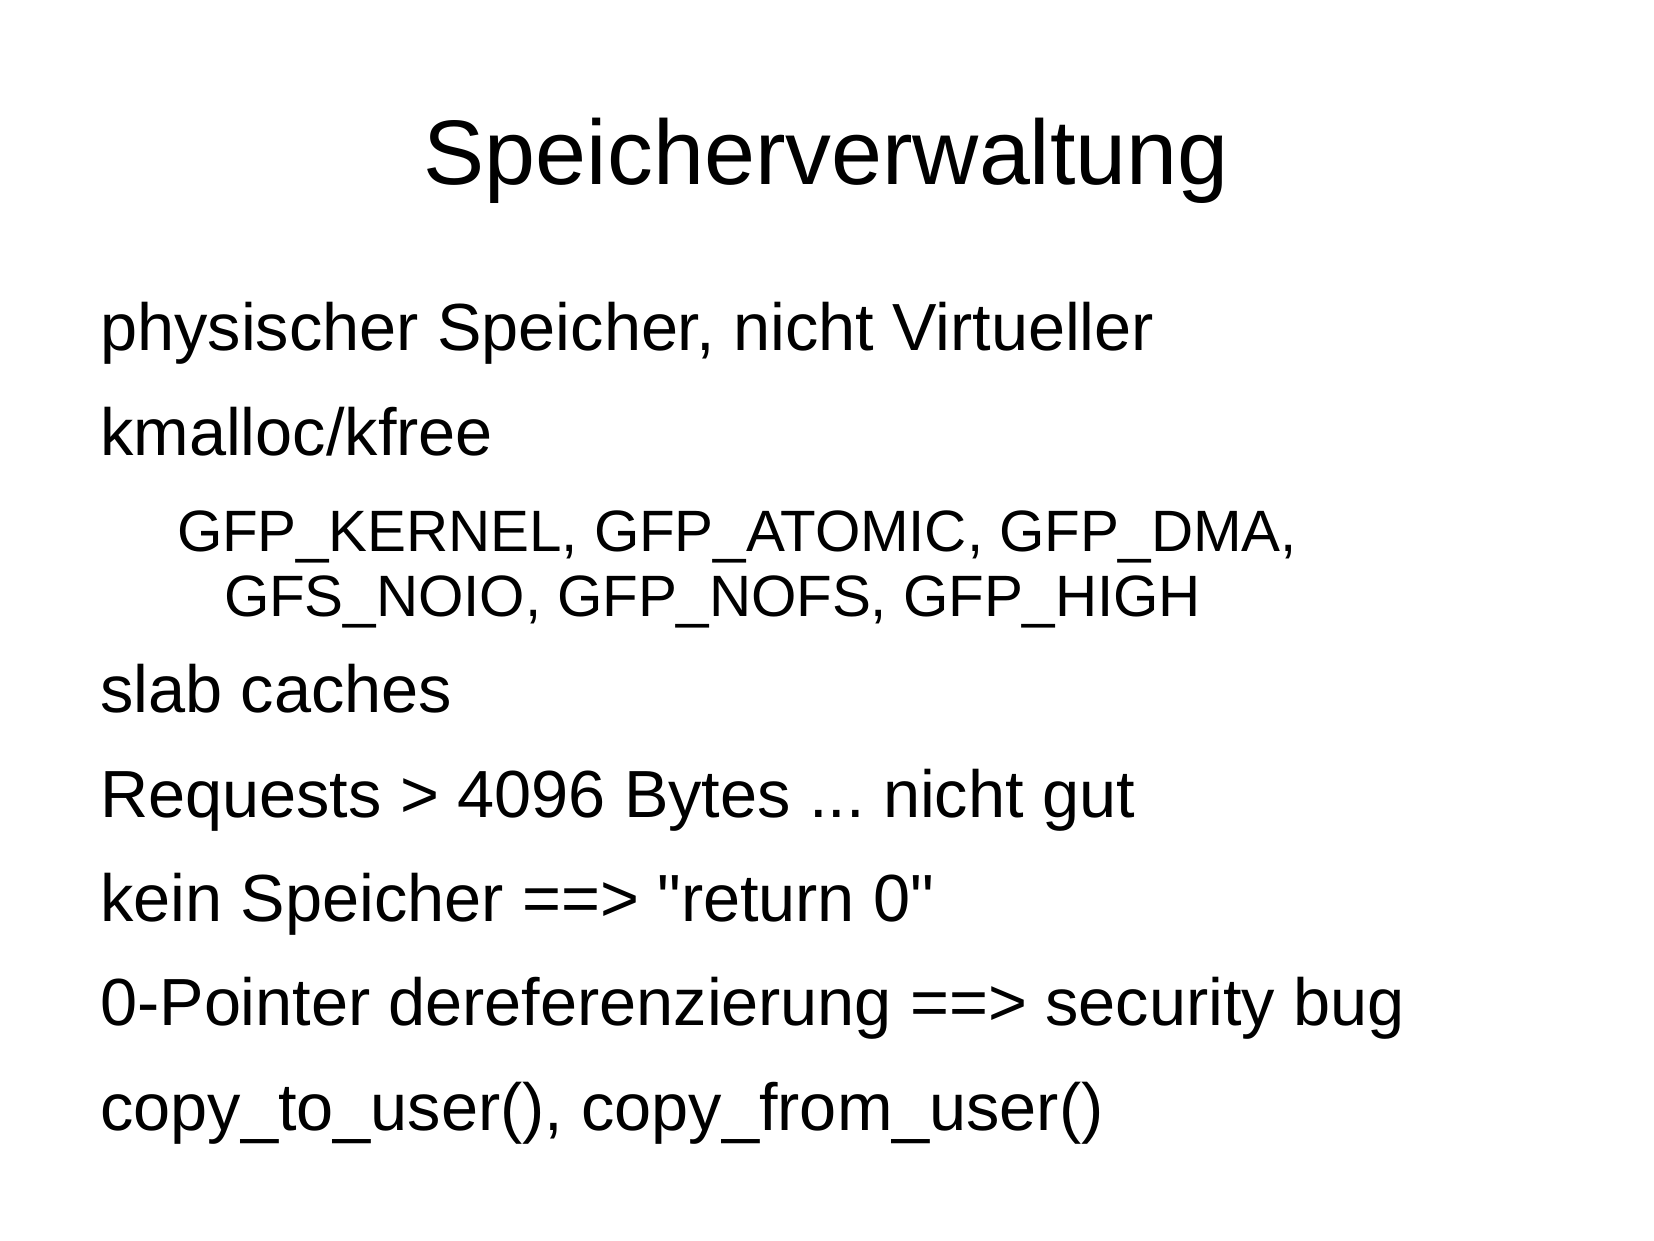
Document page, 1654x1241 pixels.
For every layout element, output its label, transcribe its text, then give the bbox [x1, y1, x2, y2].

title Speicherverwaltung [82, 56, 1571, 250]
list physischer Speicher, nicht Virtueller kmalloc/kfree GFP_KERNEL, GFP_ATOMIC, GFP_DMA, GFS_NOIO, GFP_NOFS, GFP_HIGH slab caches Requests > 4096 Bytes ... nicht gut kein Speicher ==> "return 0" 0-Pointer dereferenzierung ==> security bug copy_to_user(), copy_from_user() [82, 290, 1571, 1218]
